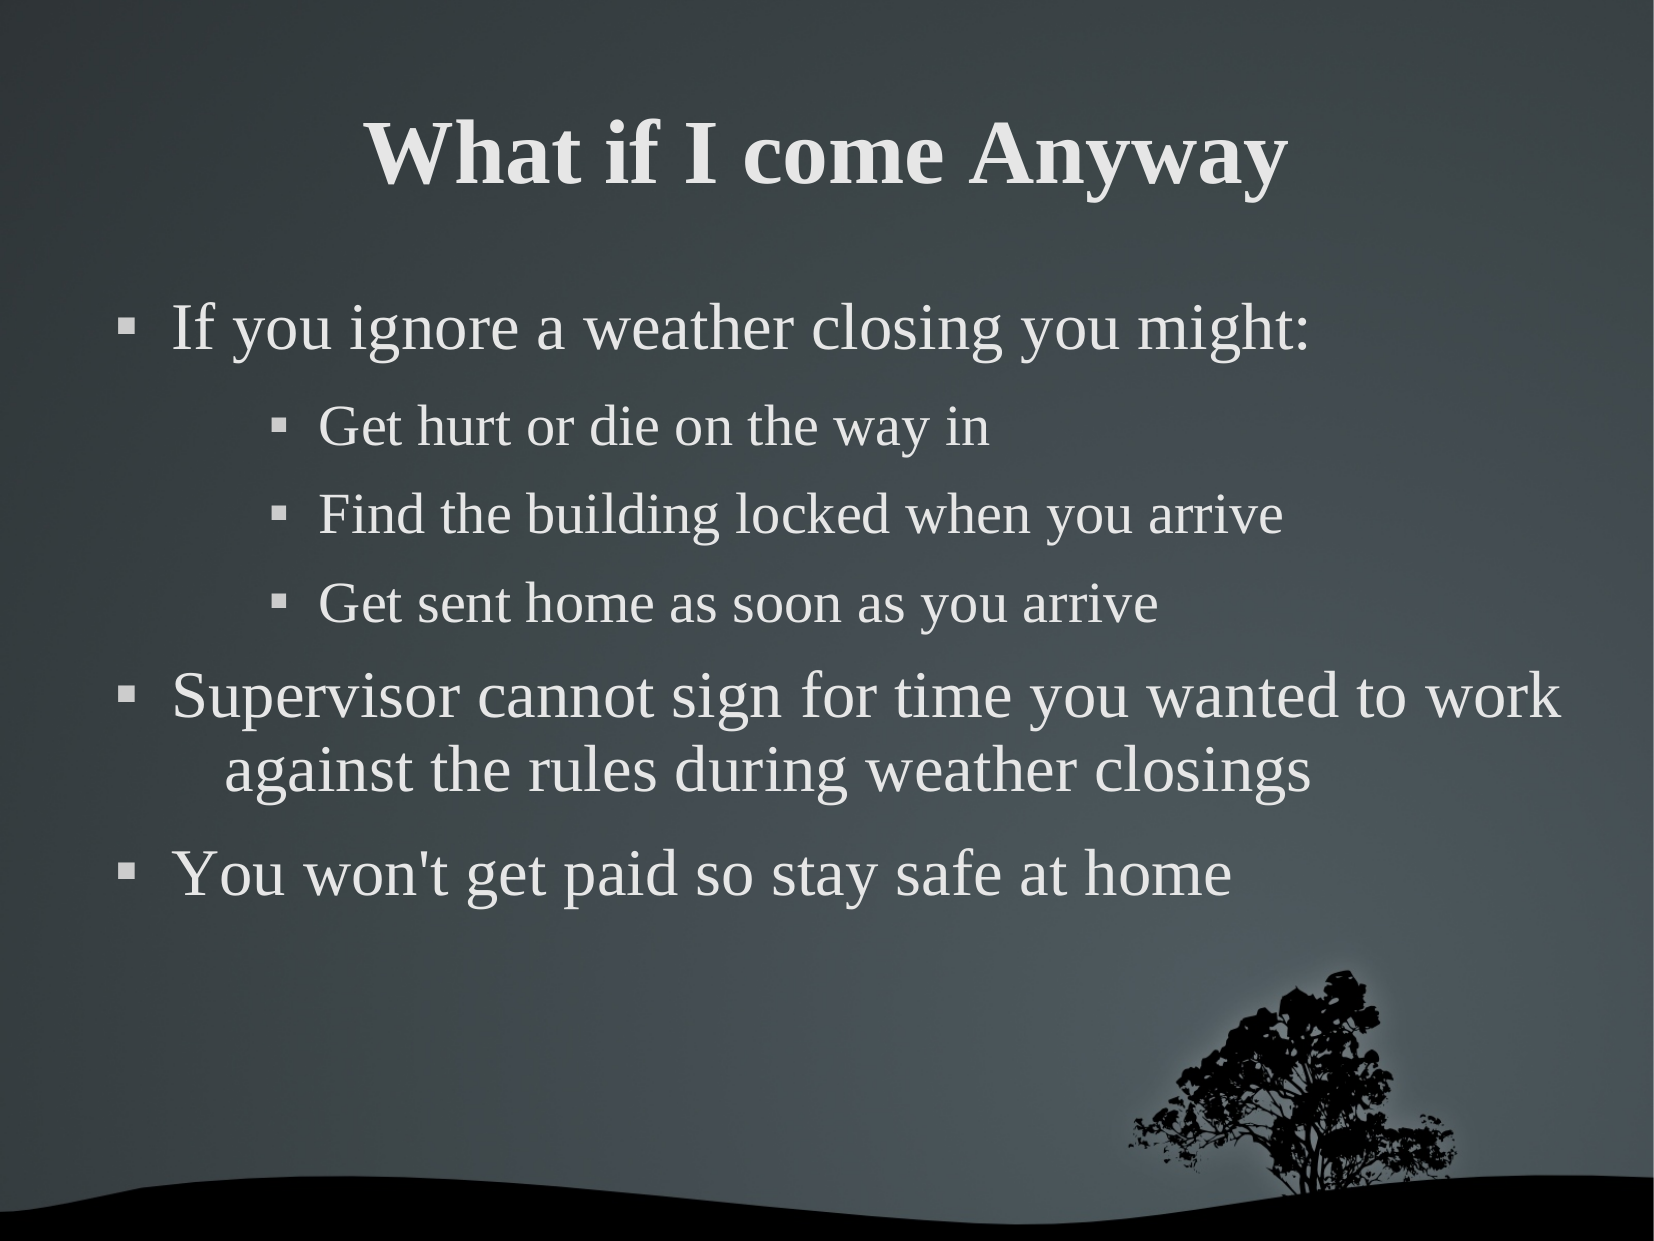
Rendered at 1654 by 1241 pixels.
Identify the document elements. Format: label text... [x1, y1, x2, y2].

picture [0, 0, 1654, 1241]
list If you ignore a weather closing you might: Get hurt or die on the way in Find the building locked when you arrive Get sent home as soon as you arrive Supervisor cannot sign for time you wanted to work against the rules during weather closings You won't get paid so stay safe at home [82, 290, 1571, 1109]
title What if I come Anyway [82, 49, 1571, 257]
